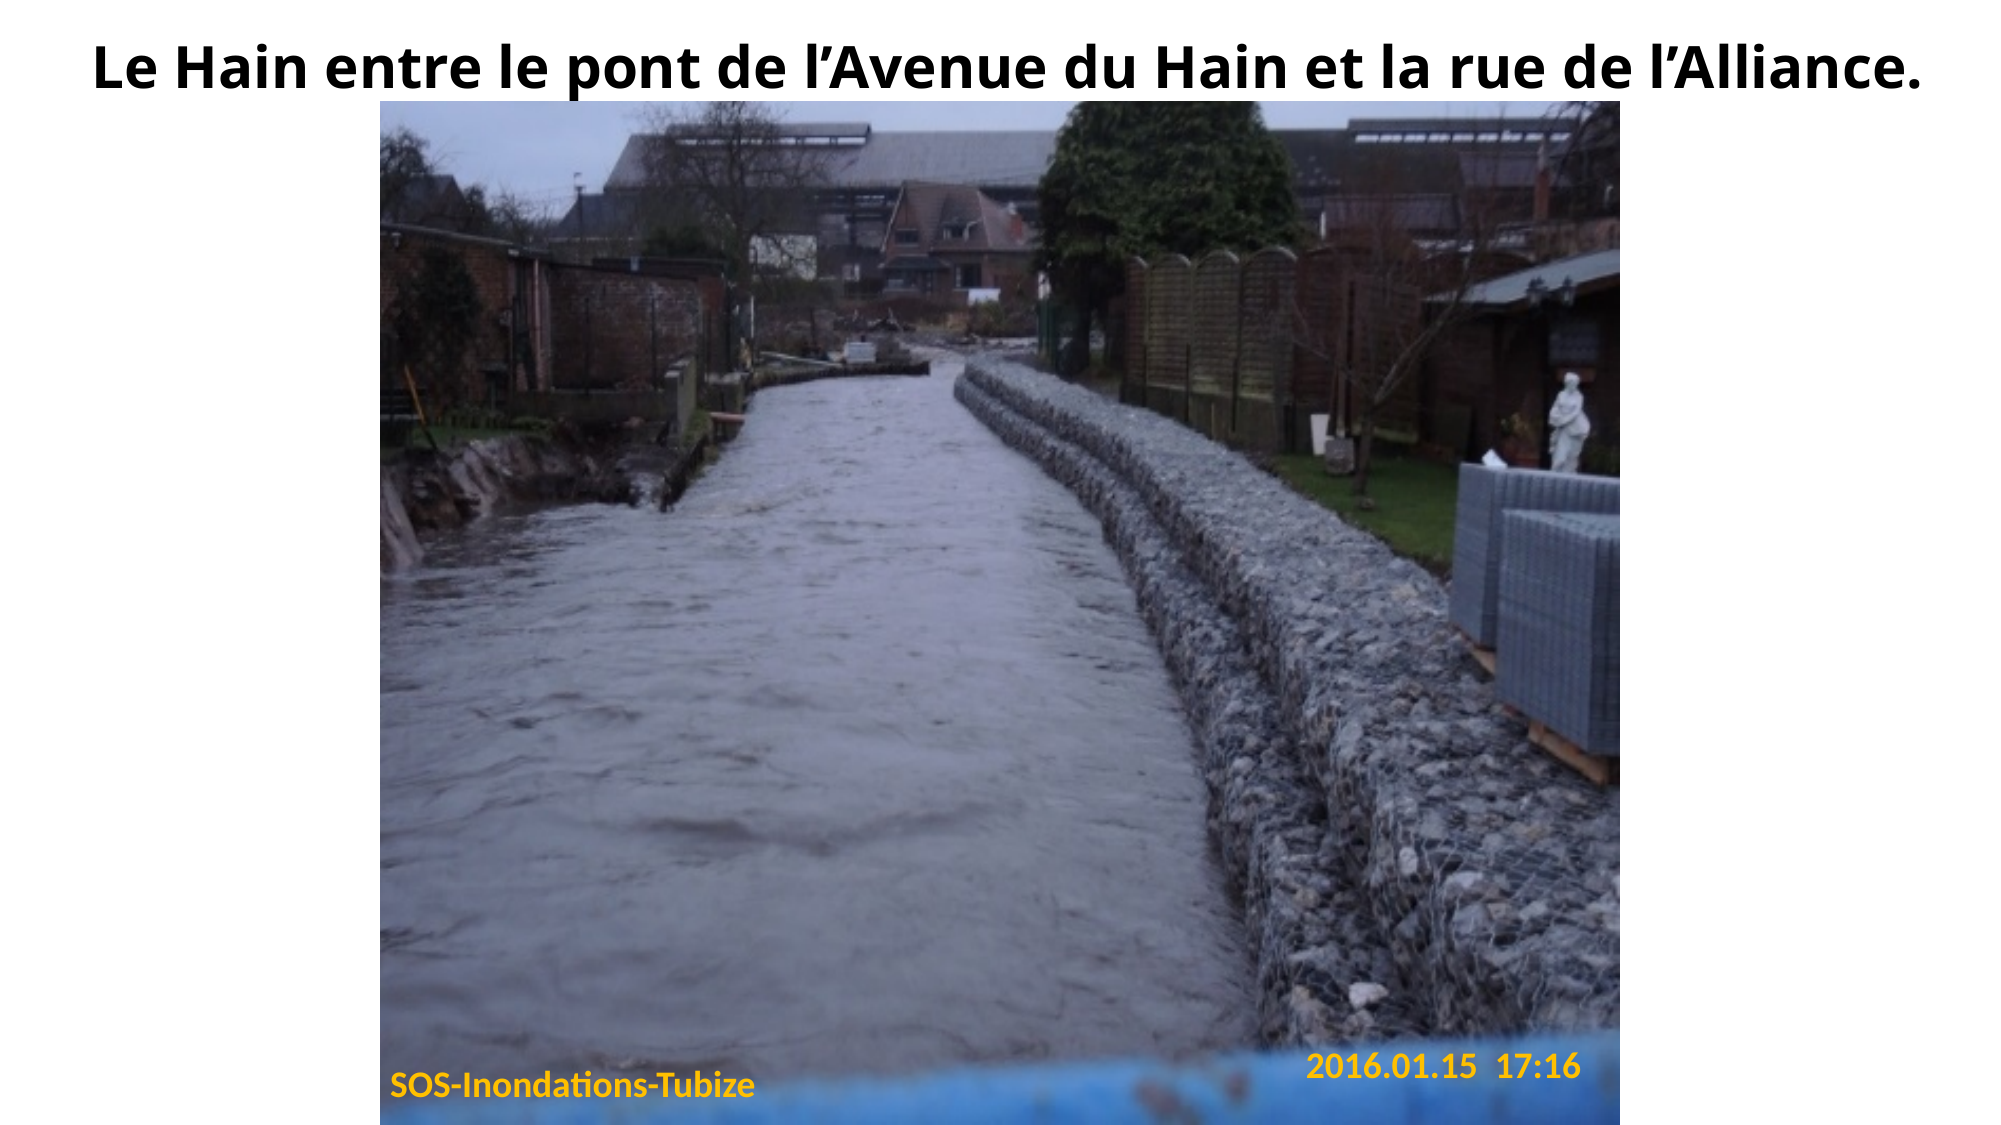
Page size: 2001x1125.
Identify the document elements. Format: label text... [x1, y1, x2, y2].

picture [380, 101, 1620, 1125]
text_box 2016.01.15 17:16 [1290, 1033, 1615, 1094]
title Le Hain entre le pont de l’Avenue du Hain et la rue de l’Alliance. [0, 30, 2000, 126]
text_box SOS-Inondations-Tubize [375, 1052, 793, 1113]
